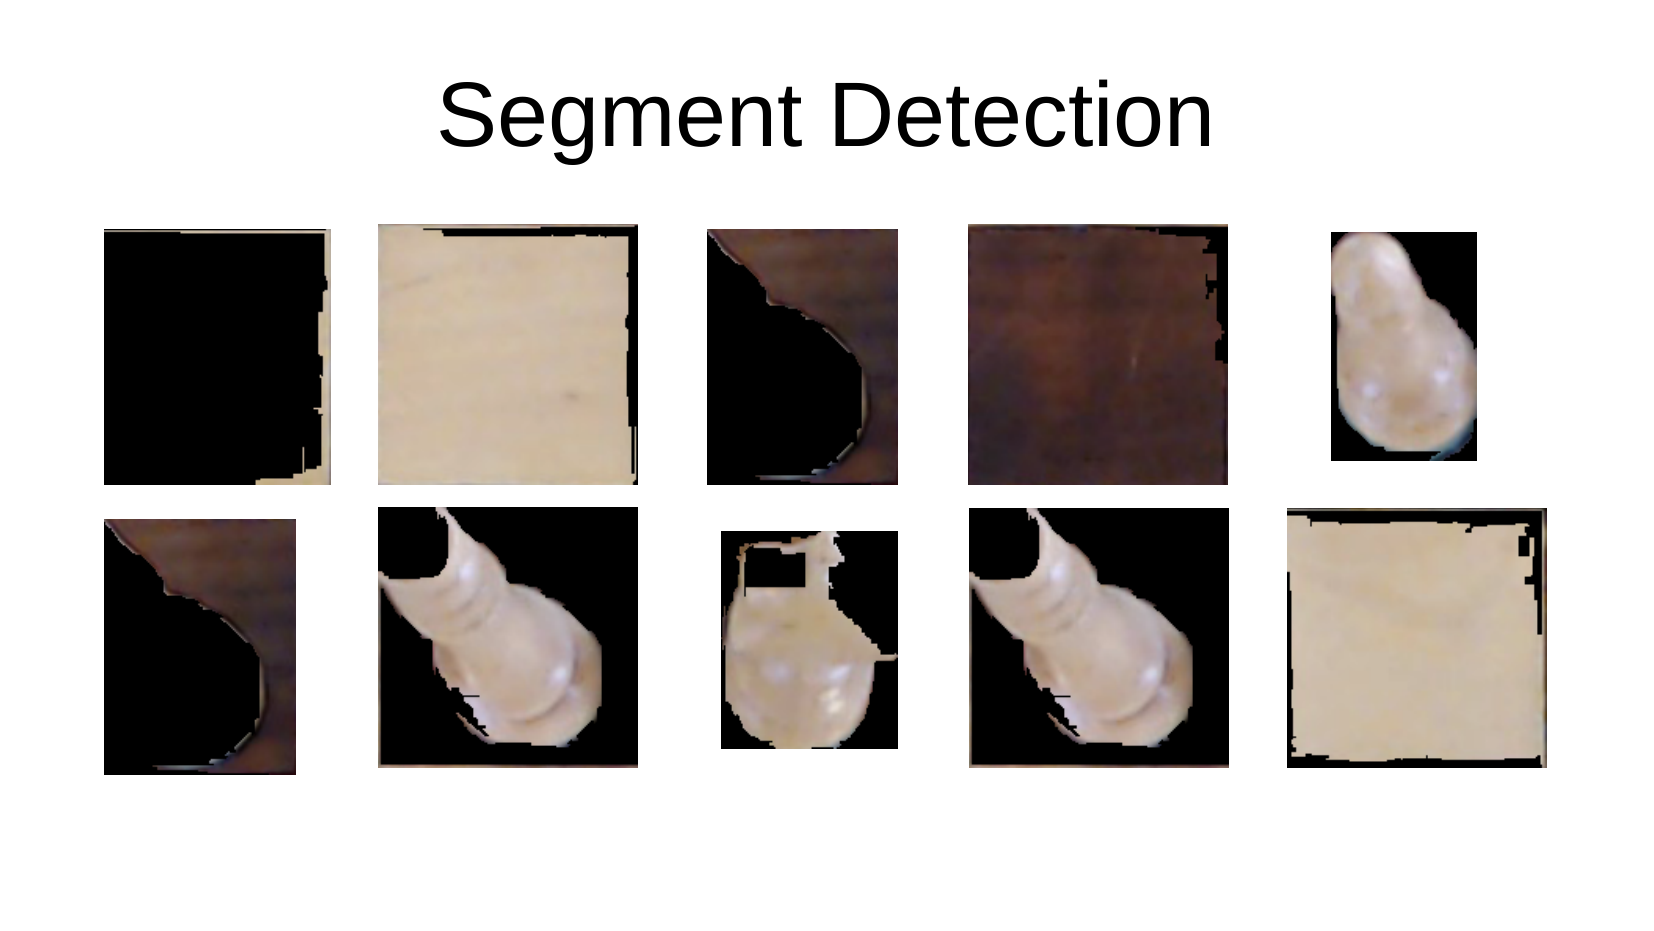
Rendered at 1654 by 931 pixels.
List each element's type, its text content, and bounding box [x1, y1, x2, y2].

title Segment Detection [82, 37, 1571, 193]
picture [104, 519, 296, 775]
picture [1331, 232, 1477, 461]
picture [721, 531, 898, 749]
picture [104, 229, 331, 485]
picture [378, 507, 638, 768]
picture [378, 224, 638, 485]
picture [1287, 508, 1547, 768]
picture [969, 508, 1229, 768]
picture [968, 224, 1228, 485]
picture [707, 229, 898, 485]
